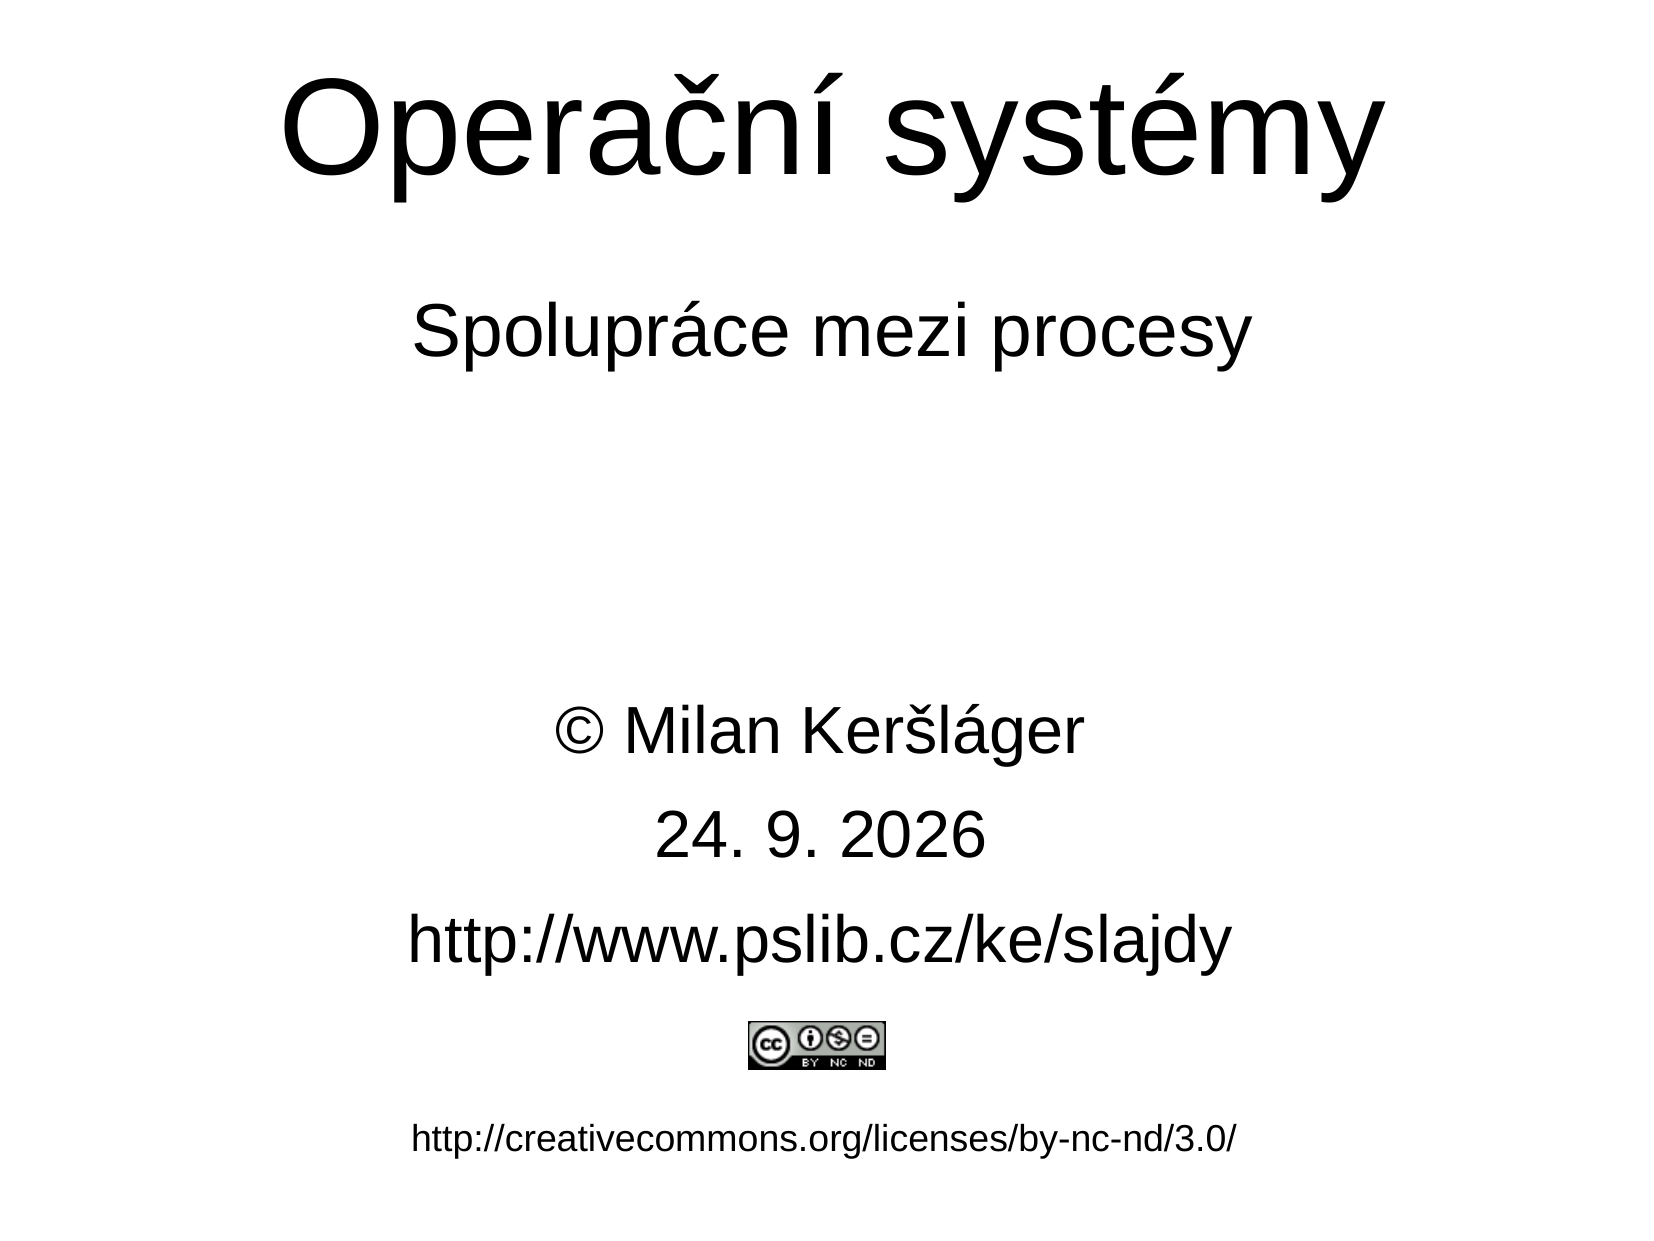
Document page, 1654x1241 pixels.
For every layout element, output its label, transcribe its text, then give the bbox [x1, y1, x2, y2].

list © Milan Keršláger 14.4.2010 http://www.pslib.cz/ke/slajdy [76, 693, 1565, 1081]
picture [748, 1021, 886, 1071]
text_box http://creativecommons.org/licenses/by-nc-nd/3.0/ [337, 1110, 1312, 1168]
title Operační systémy Spolupráce mezi procesy [88, 9, 1577, 414]
